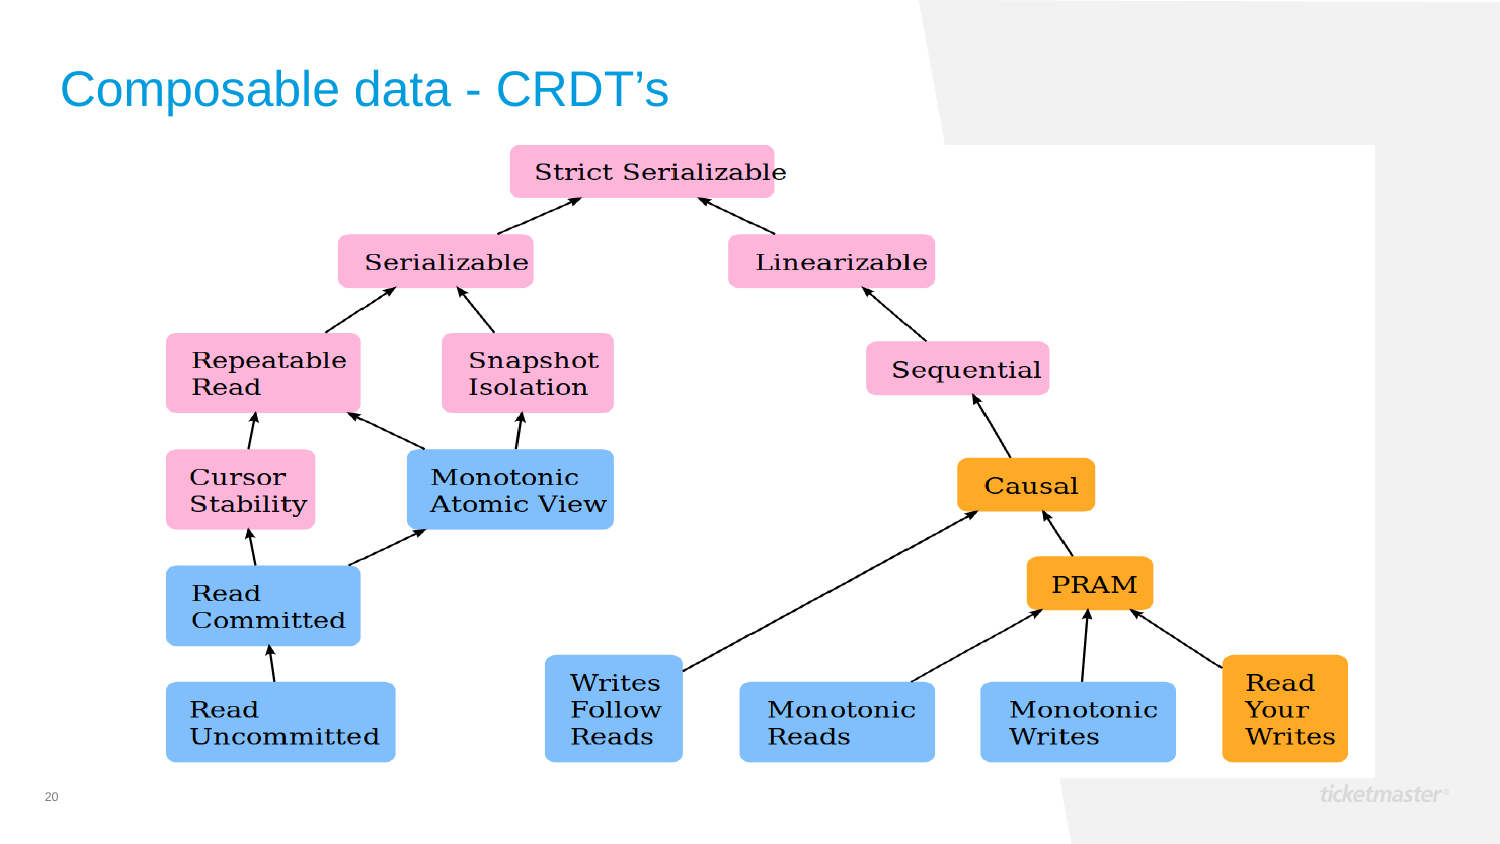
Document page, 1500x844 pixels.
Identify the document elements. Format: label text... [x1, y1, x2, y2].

picture [1320, 784, 1449, 802]
slide_number <number> [44, 788, 66, 804]
list Composable data - CRDT’s [44, 52, 1448, 158]
picture [129, 145, 1375, 778]
